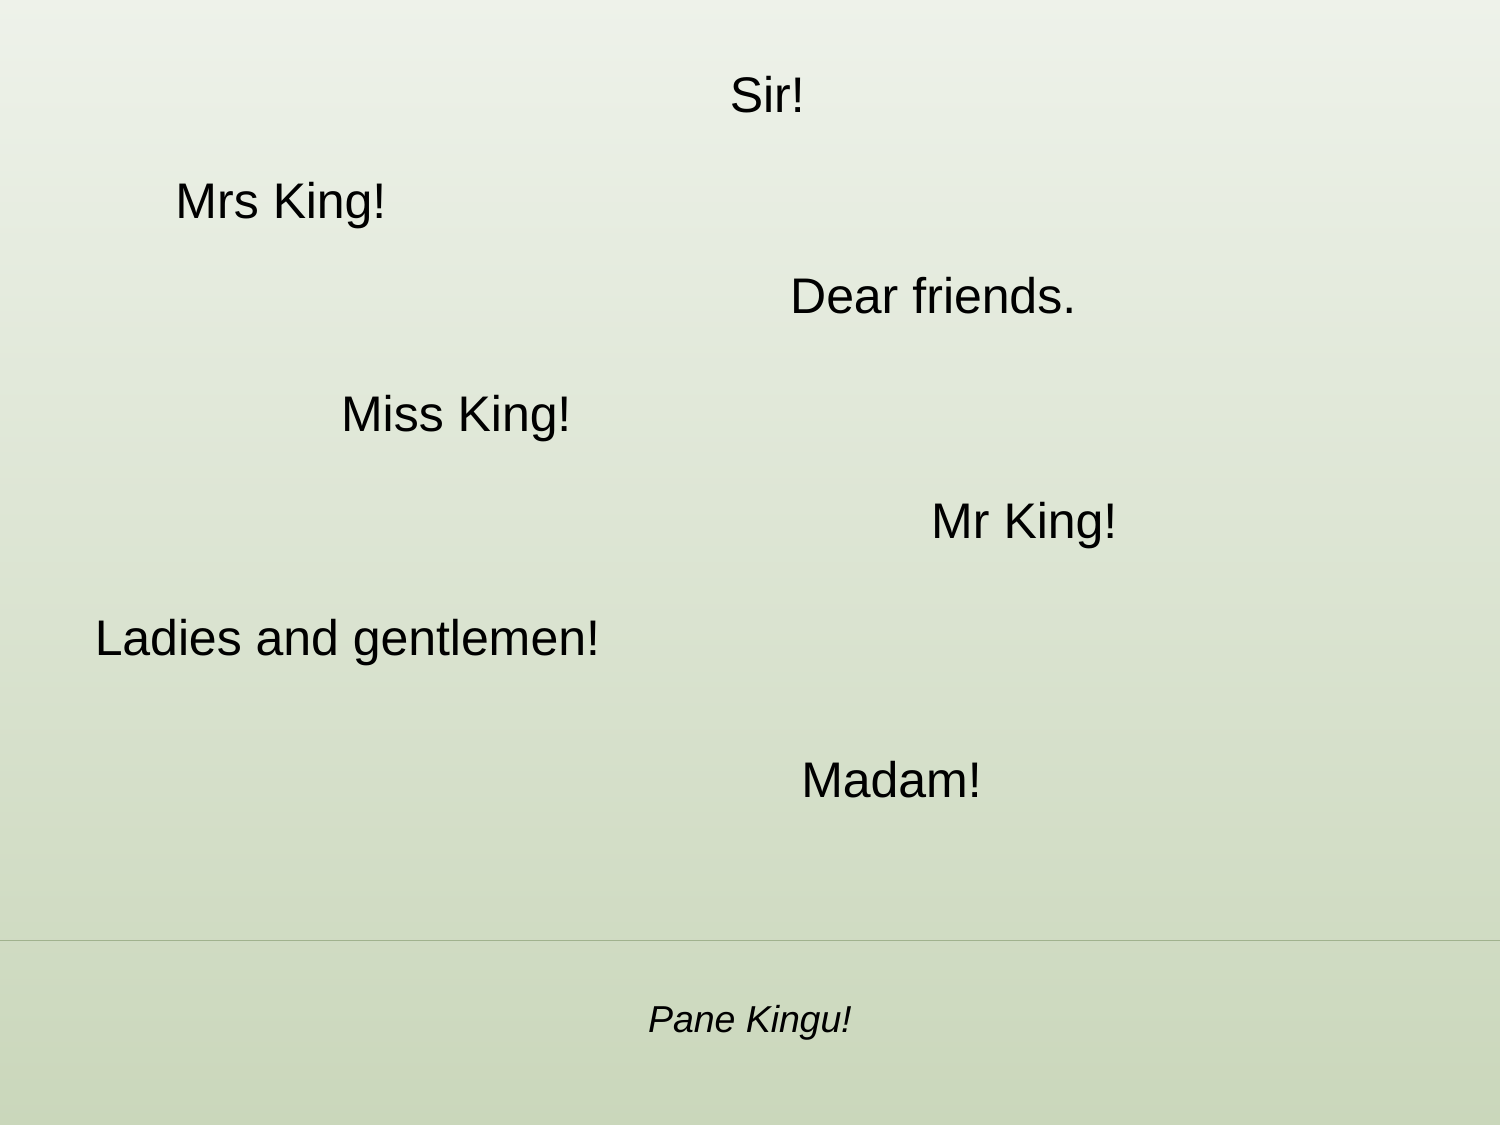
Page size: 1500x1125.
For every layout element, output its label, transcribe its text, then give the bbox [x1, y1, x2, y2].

text_box Sir! [715, 54, 820, 131]
text_box Mrs King! [160, 160, 402, 237]
text_box Pane Kingu! [633, 987, 867, 1049]
text_box Madam! [786, 739, 997, 816]
text_box Ladies and gentlemen! [80, 597, 616, 674]
text_box Mr King! [916, 481, 1133, 557]
text_box Dear friends. [775, 255, 1092, 331]
text_box Miss King! [326, 373, 587, 449]
